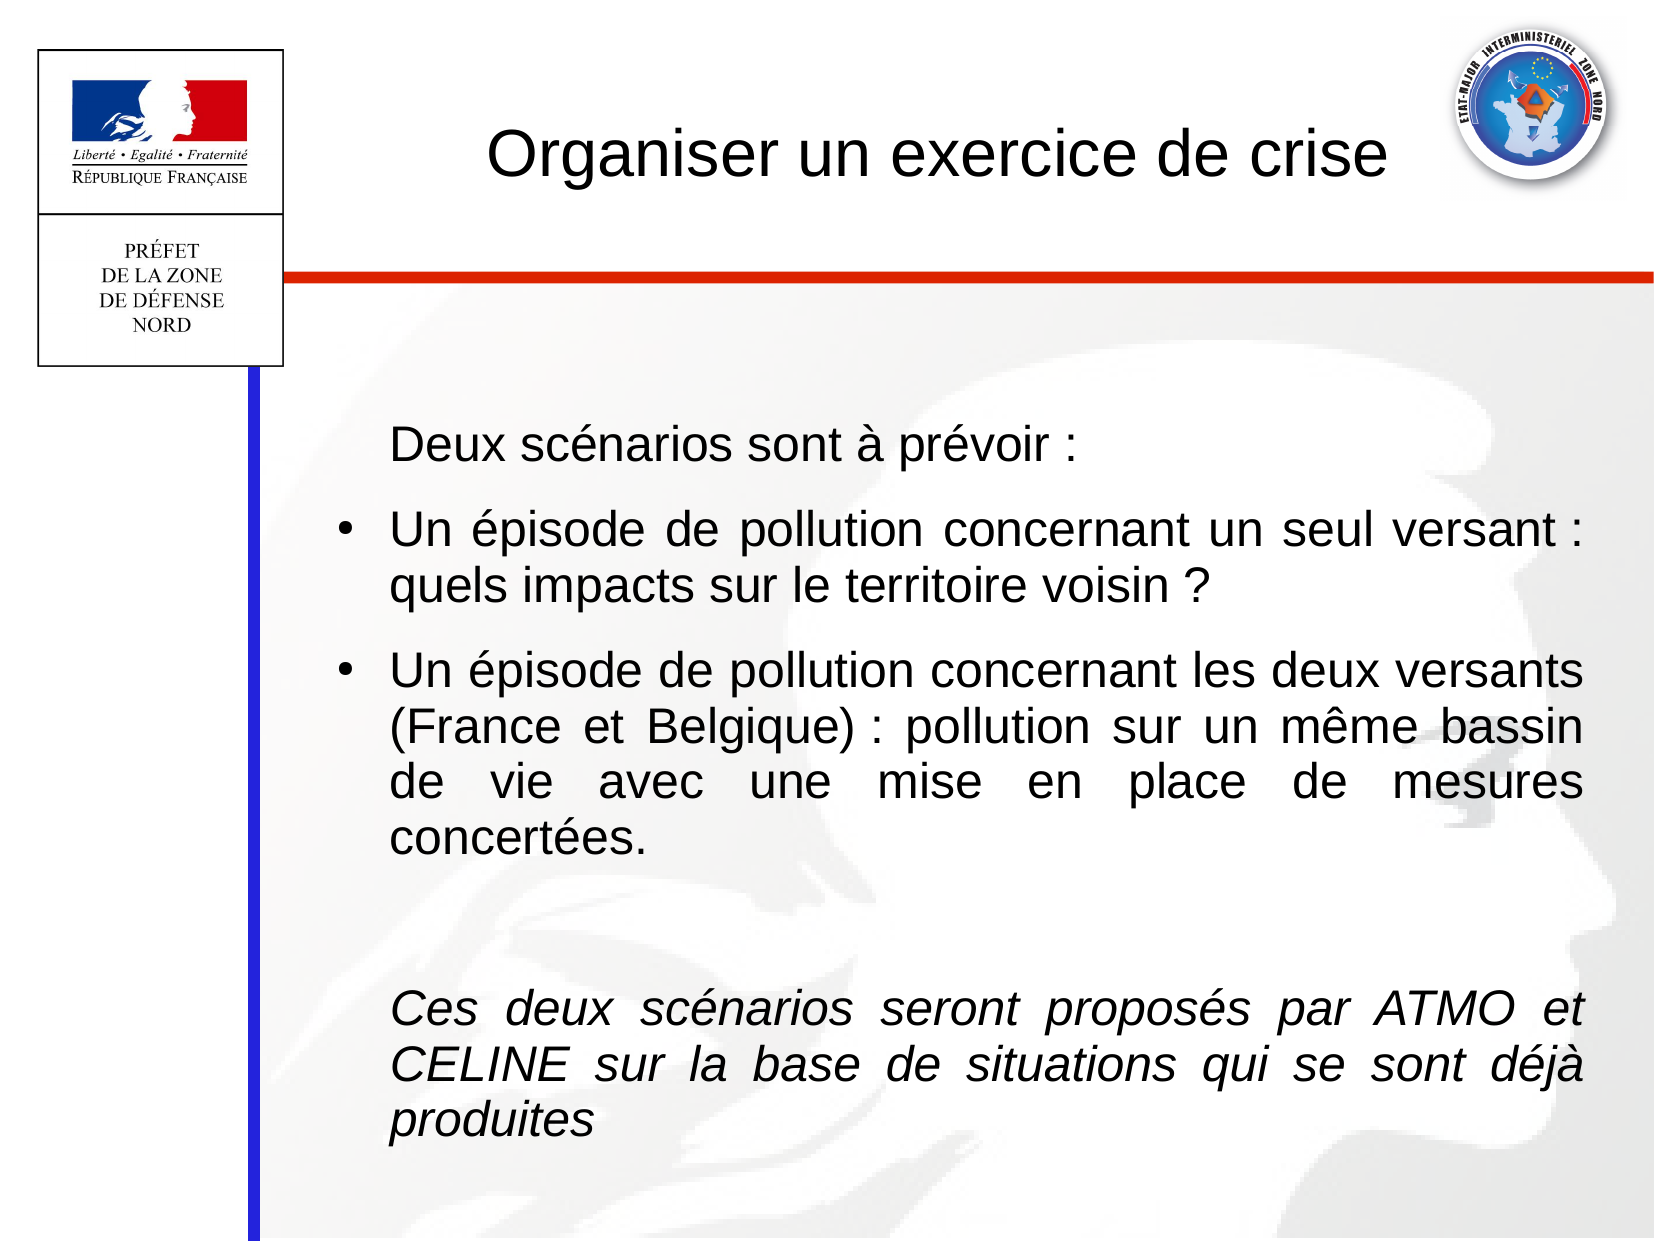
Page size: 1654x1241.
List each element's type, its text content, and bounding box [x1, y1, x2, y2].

title Organiser un exercice de crise [307, 49, 1571, 257]
picture [37, 49, 284, 367]
list Deux scénarios sont à prévoir : Un épisode de pollution concernant un seul versant : quels impacts sur le territoire voisin ? Un épisode de pollution concernant les deux versants (France et Belgique) : pollution sur un même bassin de vie avec une mise en place de mesures concertées. Ces deux scénarios seront proposés par ATMO et CELINE sur la base de situations qui se sont déjà produites [318, 330, 1585, 1051]
